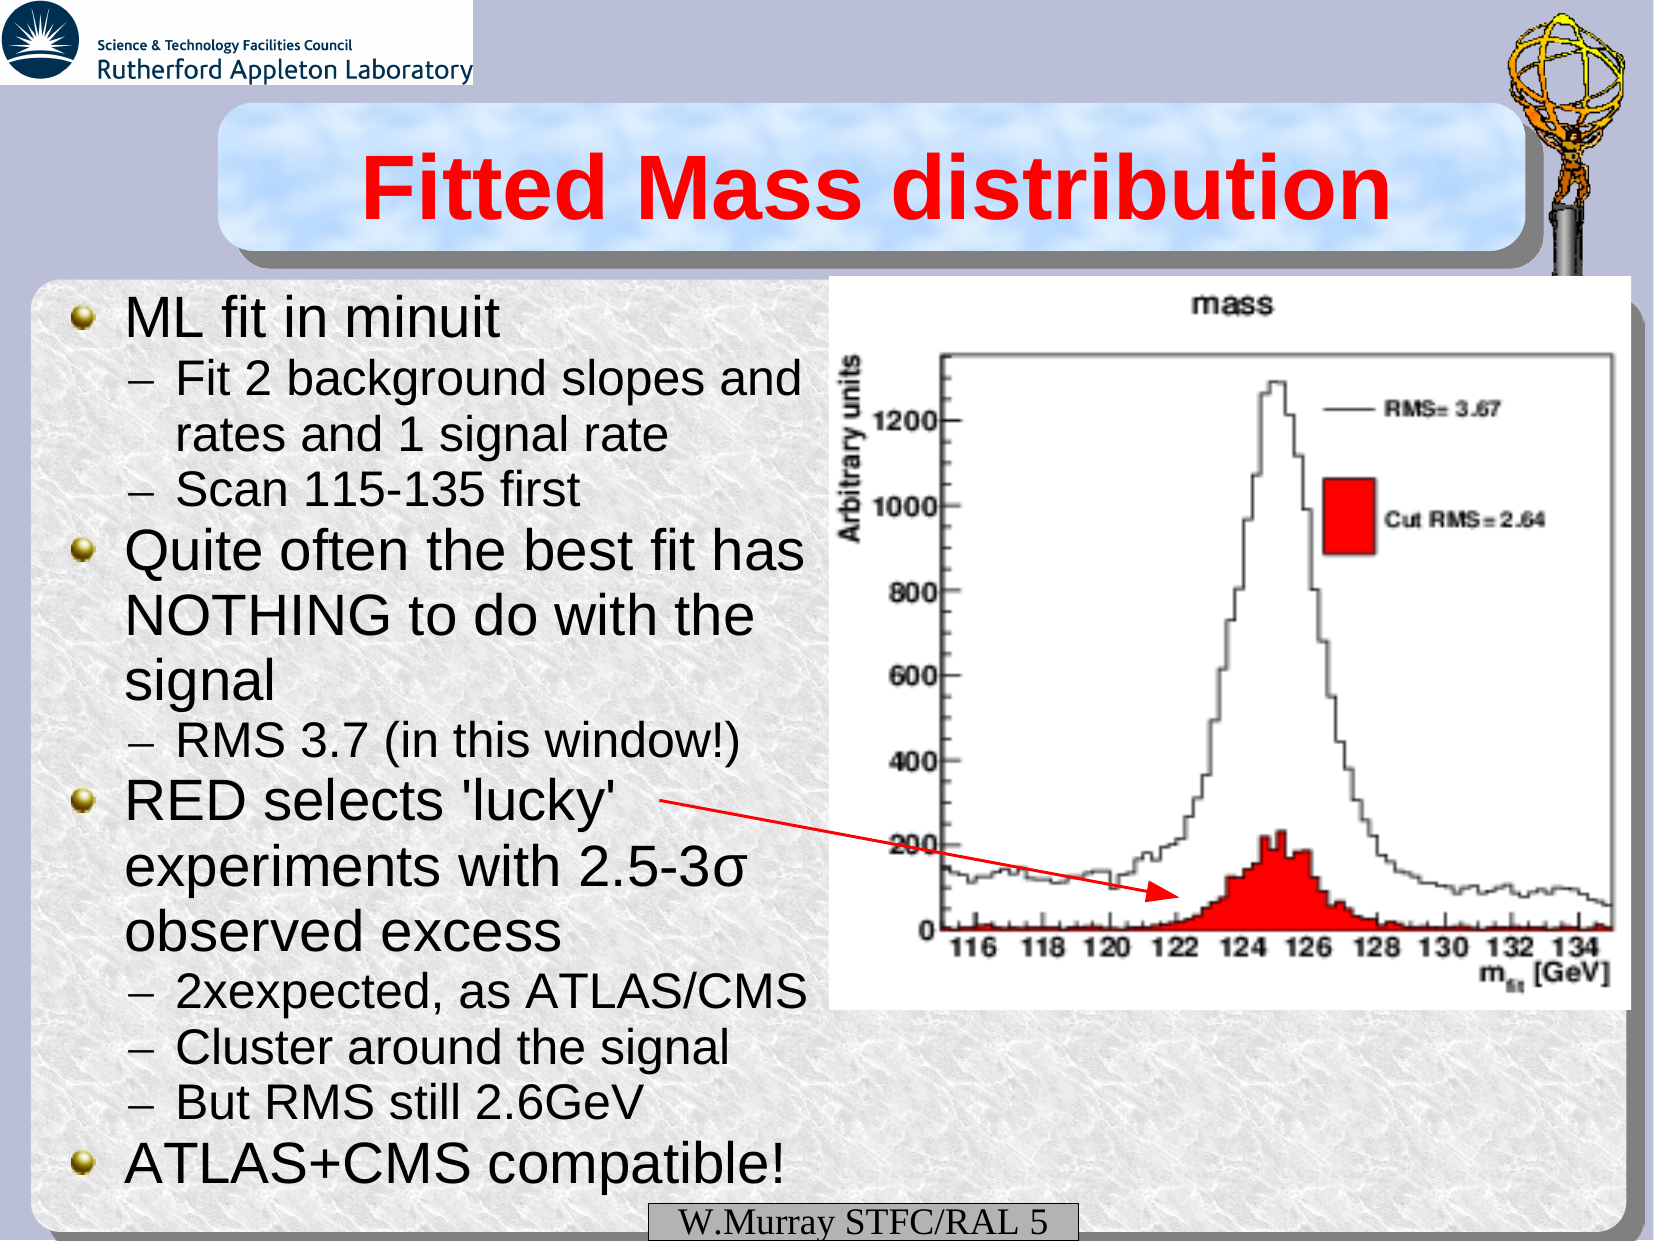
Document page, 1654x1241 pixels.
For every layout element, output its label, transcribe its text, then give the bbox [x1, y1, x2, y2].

list ML fit in minuit Fit 2 background slopes and rates and 1 signal rate Scan 115-135 first Quite often the best fit has NOTHING to do with the signal RMS 3.7 (in this window!) RED selects 'lucky' experiments with 2.5-3σ observed excess 2xexpected, as ATLAS/CMS Cluster around the signal But RMS still 2.6GeV ATLAS+CMS compatible! [53, 285, 818, 1196]
picture [0, 0, 473, 85]
picture [30, 0, 1654, 1232]
title Fitted Mass distribution [244, 112, 1512, 263]
